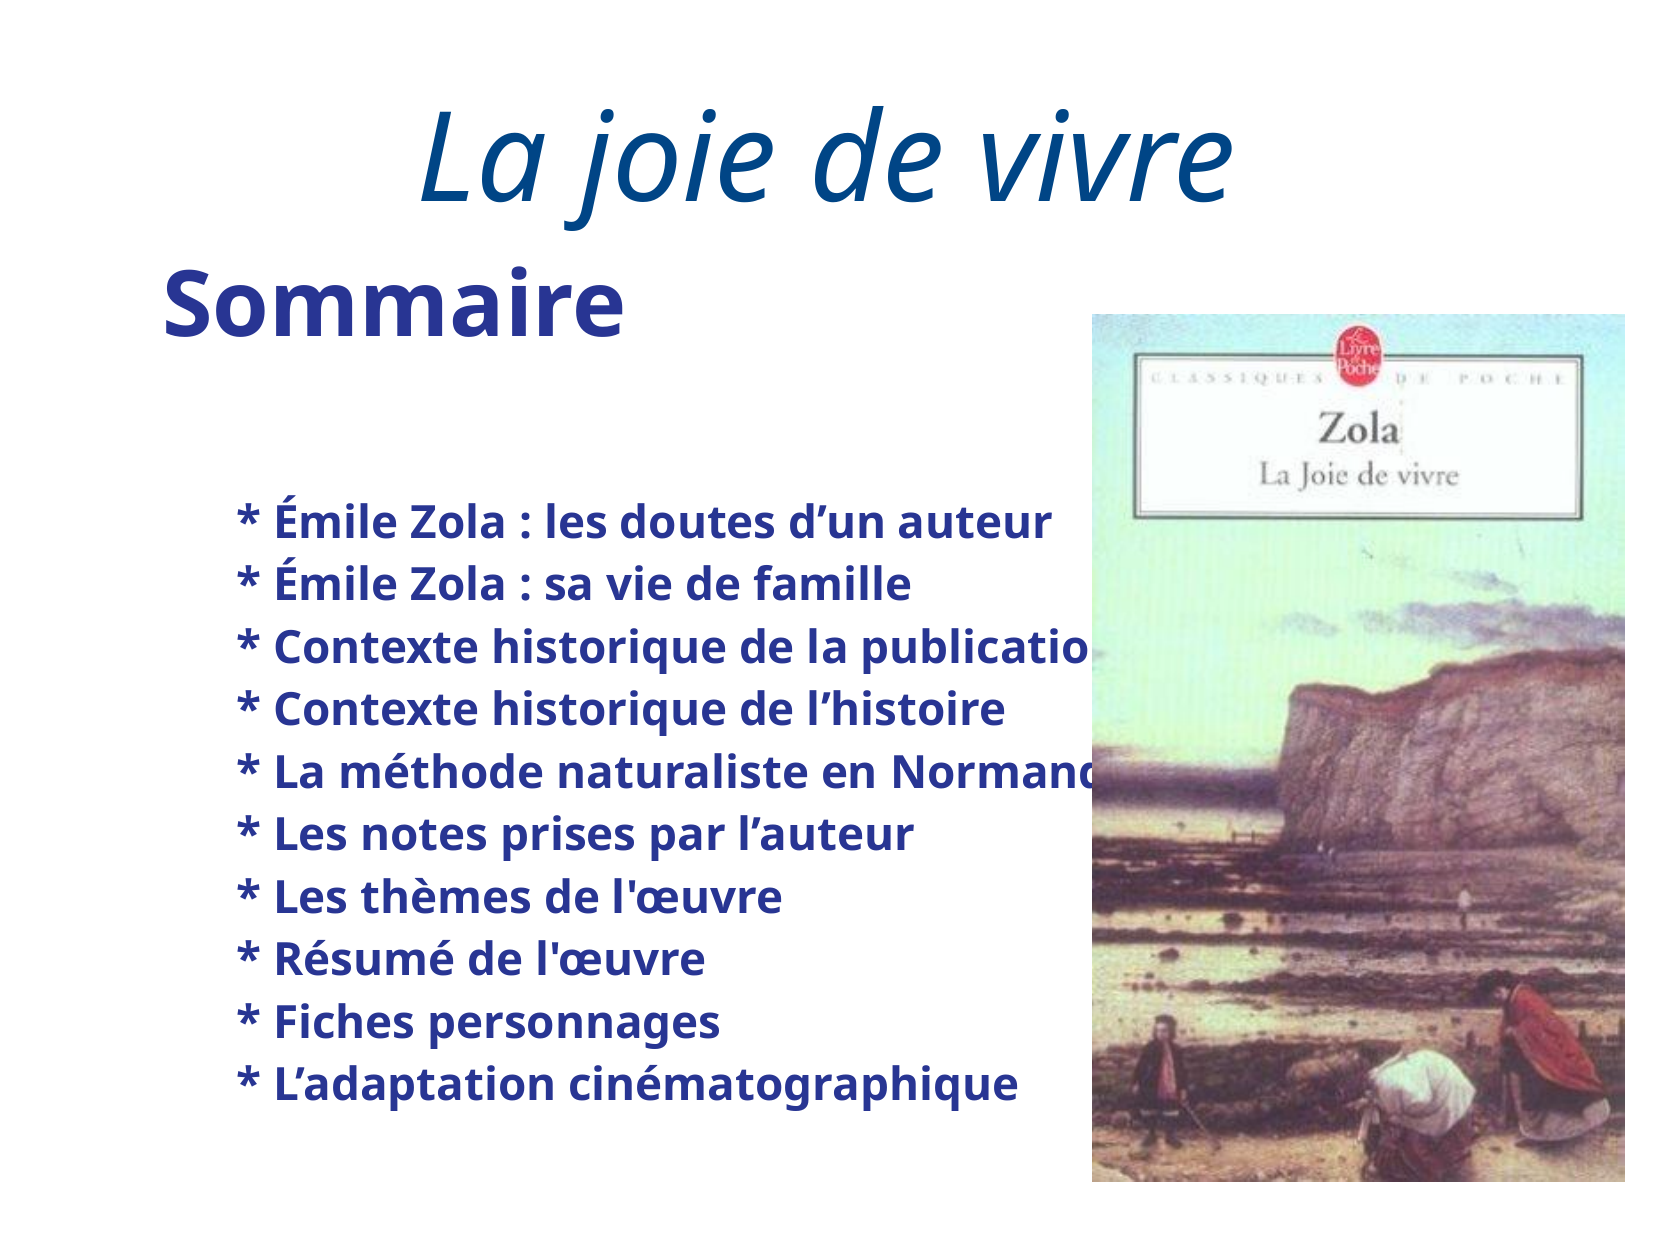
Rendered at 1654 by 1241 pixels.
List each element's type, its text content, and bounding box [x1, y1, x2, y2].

title La joie de vivre [82, 49, 1571, 257]
picture [1092, 314, 1625, 1182]
subtitle Sommaire * Émile Zola : les doutes d’un auteur * Émile Zola : sa vie de famille * Contexte historique de la publication * Contexte historique de l’histoire * La méthode naturaliste en Normandie * Les notes prises par l’auteur * Les thèmes de l'œuvre * Résumé de l'œuvre * Fiches personnages * L’adaptation cinématographique [88, 288, 1577, 1093]
